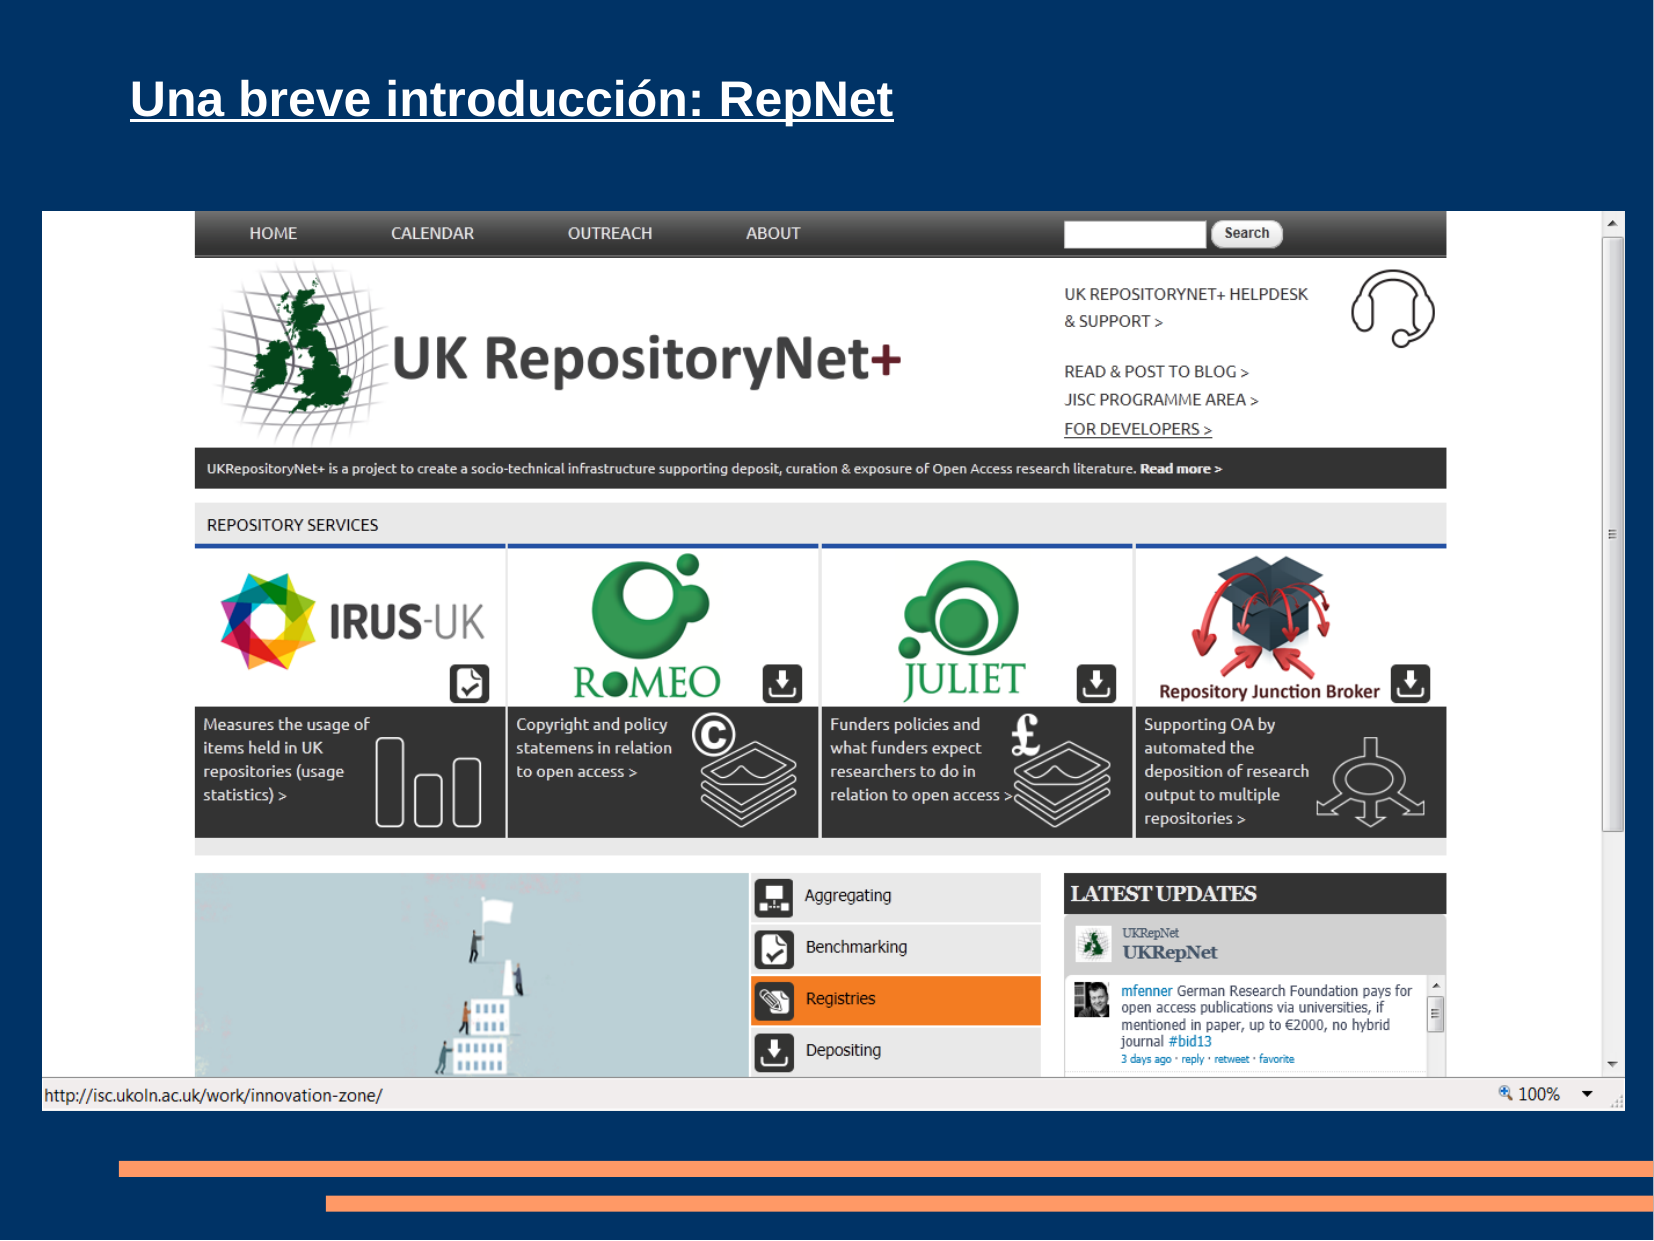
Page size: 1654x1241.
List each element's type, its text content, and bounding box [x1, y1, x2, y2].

text_box Una breve introducción: RepNet [129, 70, 894, 128]
picture [42, 211, 1625, 1111]
